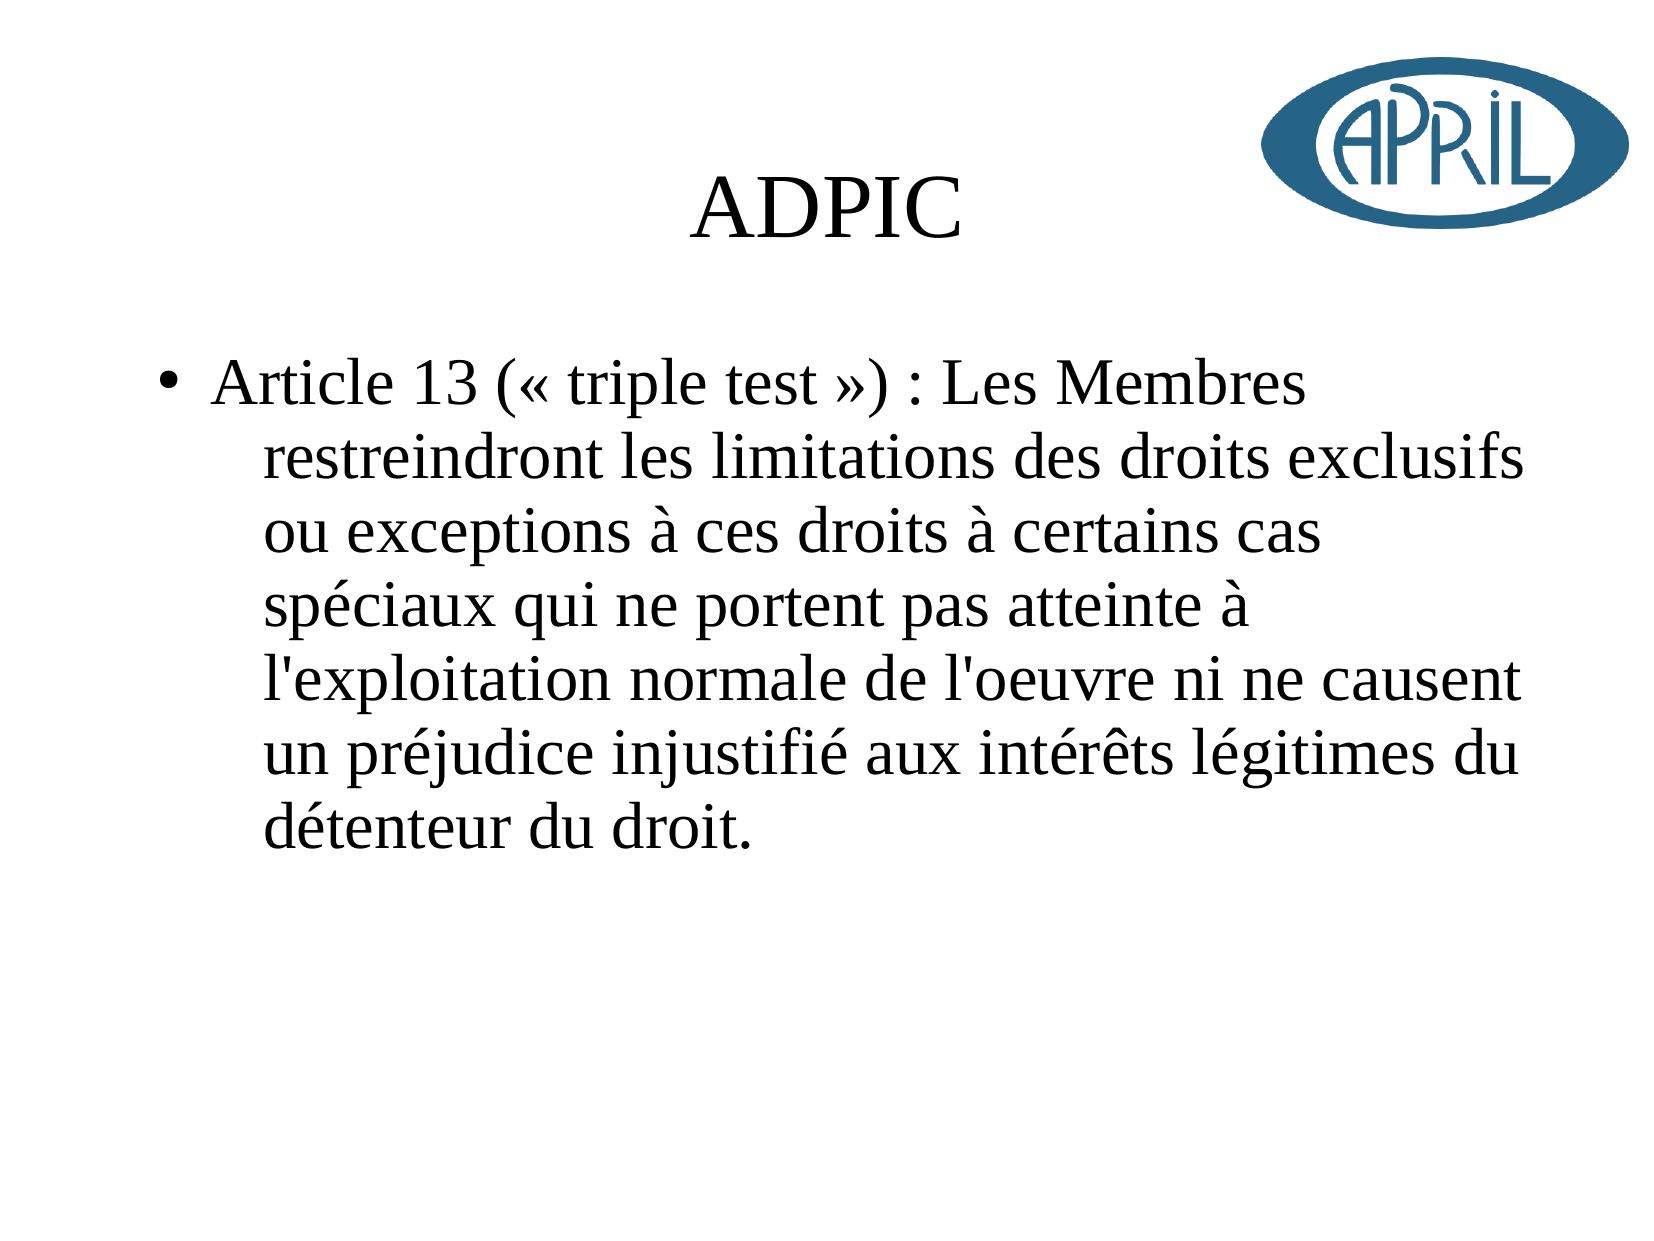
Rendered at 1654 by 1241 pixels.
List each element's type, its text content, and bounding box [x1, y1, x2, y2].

title ADPIC [121, 102, 1534, 311]
picture [1261, 57, 1629, 229]
list Article 13 (« triple test ») : Les Membres restreindront les limitations des droits exclusifs ou exceptions à ces droits à certains cas spéciaux qui ne portent pas atteinte à l'exploitation normale de l'oeuvre ni ne causent un préjudice injustifié aux intérêts légitimes du détenteur du droit. [121, 344, 1534, 1127]
